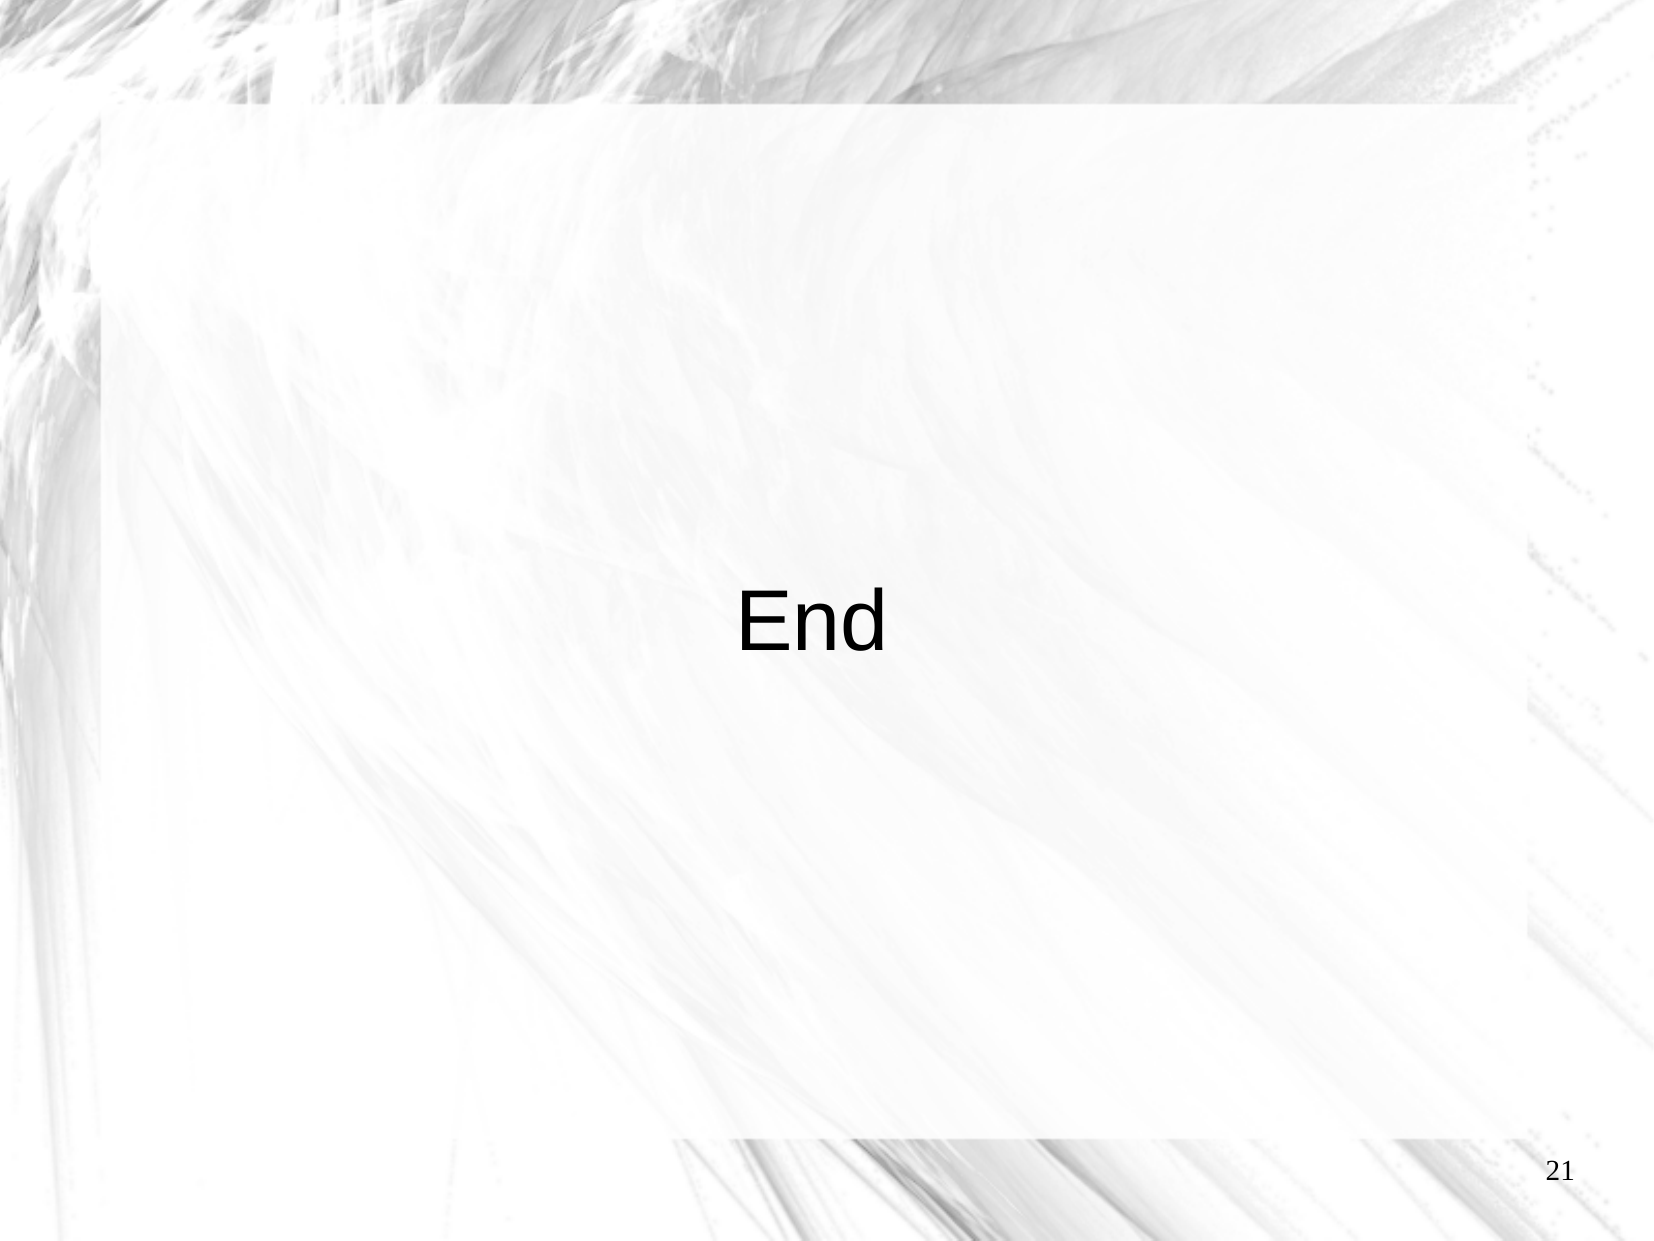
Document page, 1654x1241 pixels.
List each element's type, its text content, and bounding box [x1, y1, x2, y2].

title End [118, 536, 1506, 705]
picture [0, 0, 1654, 1241]
